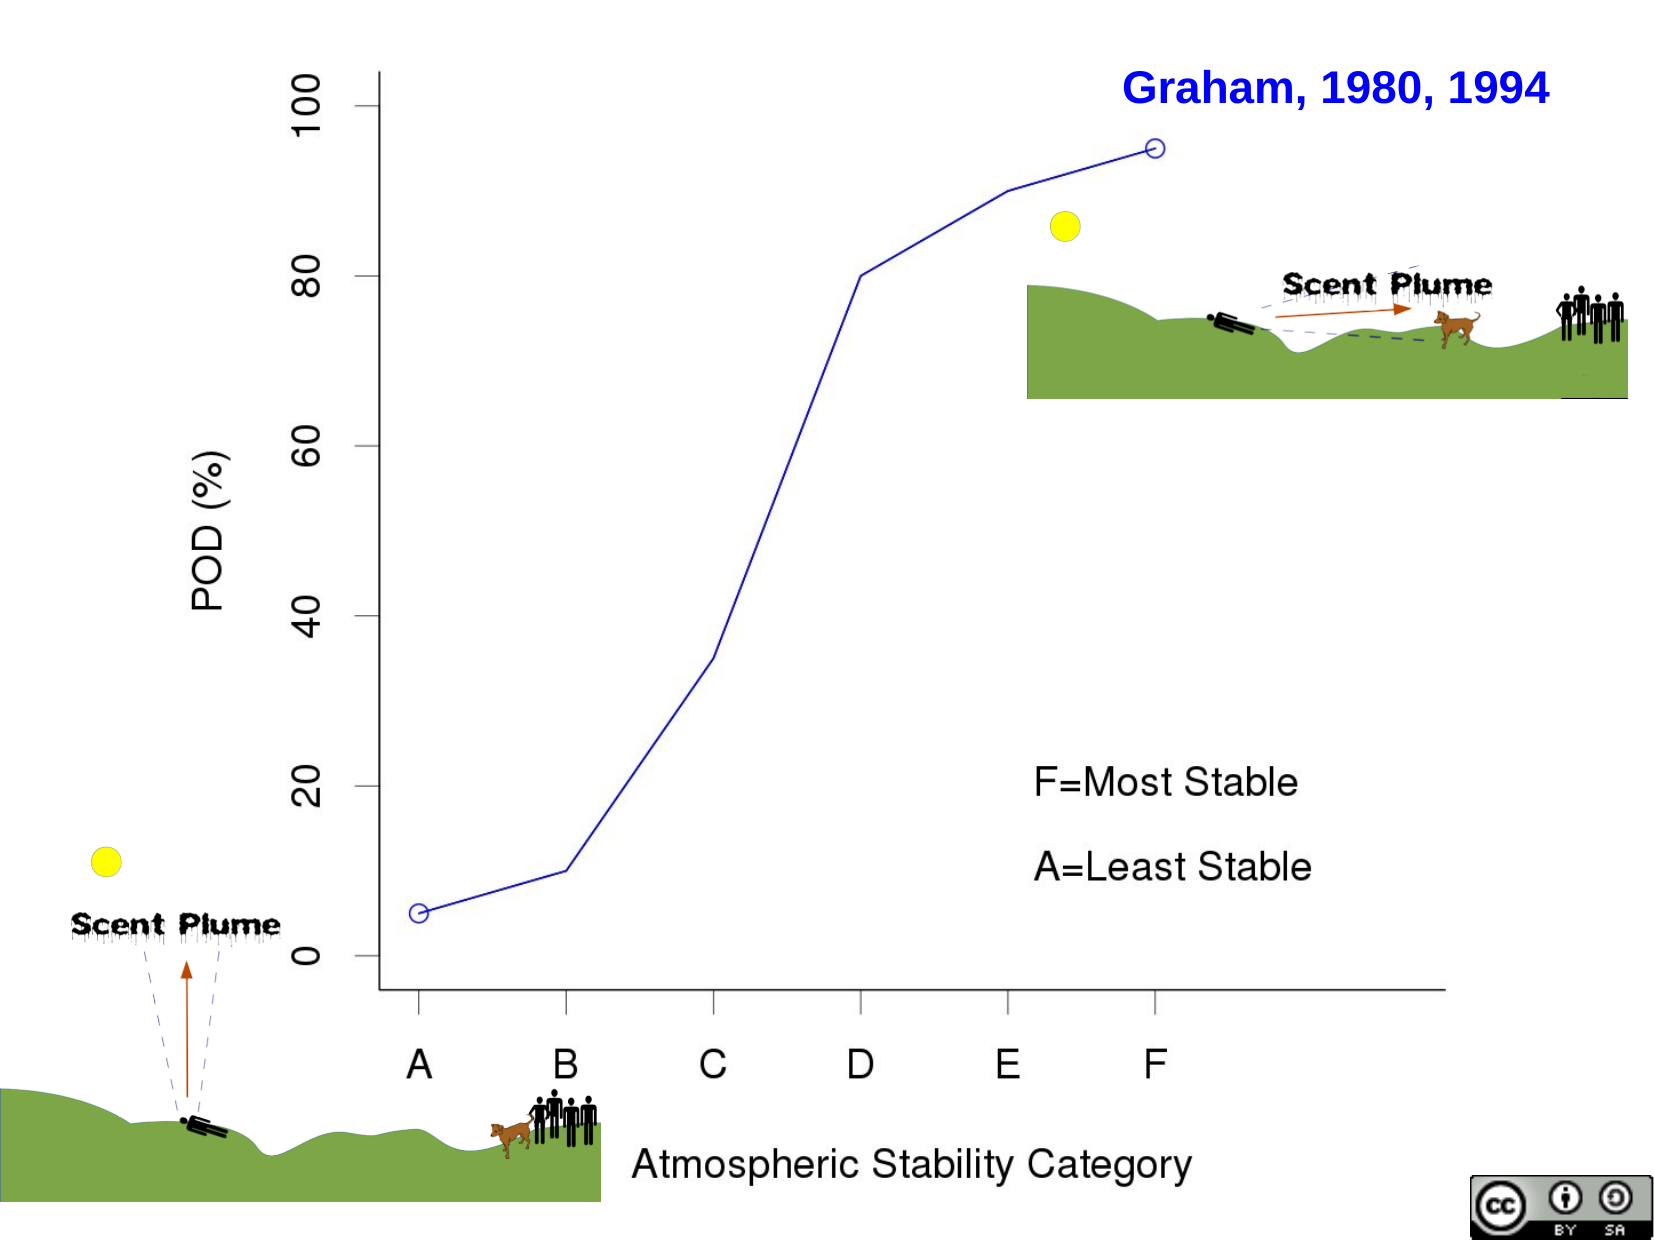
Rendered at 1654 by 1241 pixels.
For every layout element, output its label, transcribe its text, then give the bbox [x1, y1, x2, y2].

picture [0, 1, 1654, 1241]
text_box Graham, 1980, 1994 [1107, 54, 1566, 121]
